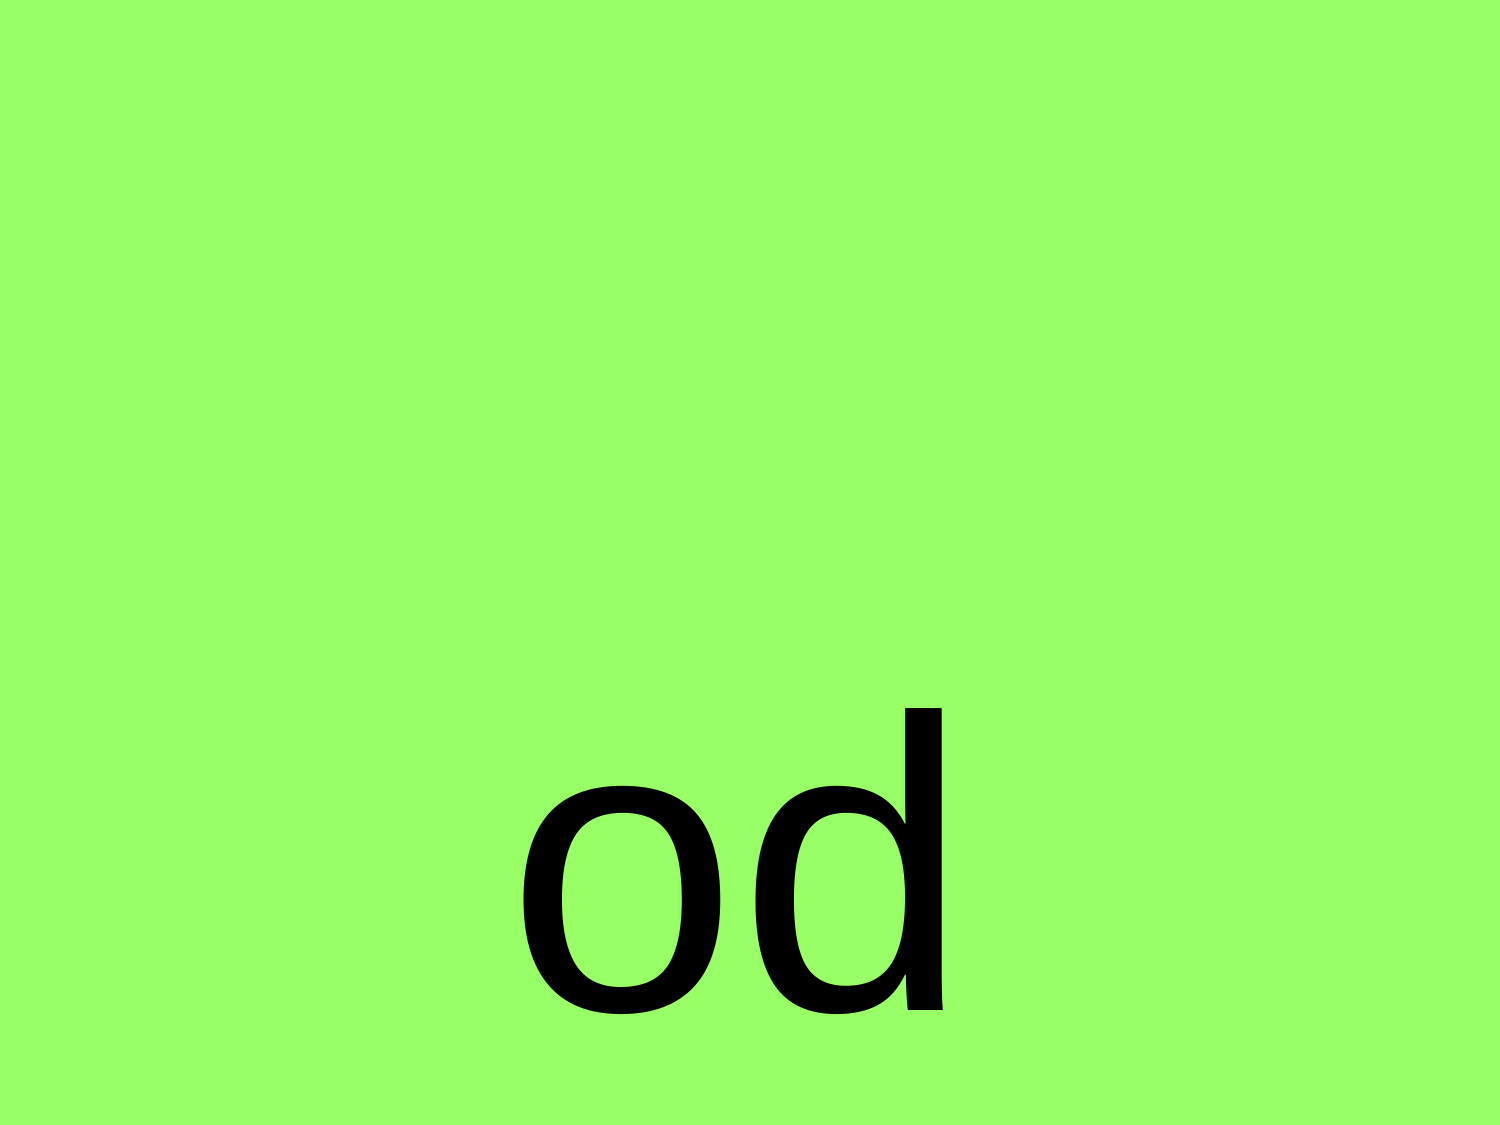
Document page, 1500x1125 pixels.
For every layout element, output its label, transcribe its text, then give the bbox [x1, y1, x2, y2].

subtitle od [76, 586, 1400, 1102]
